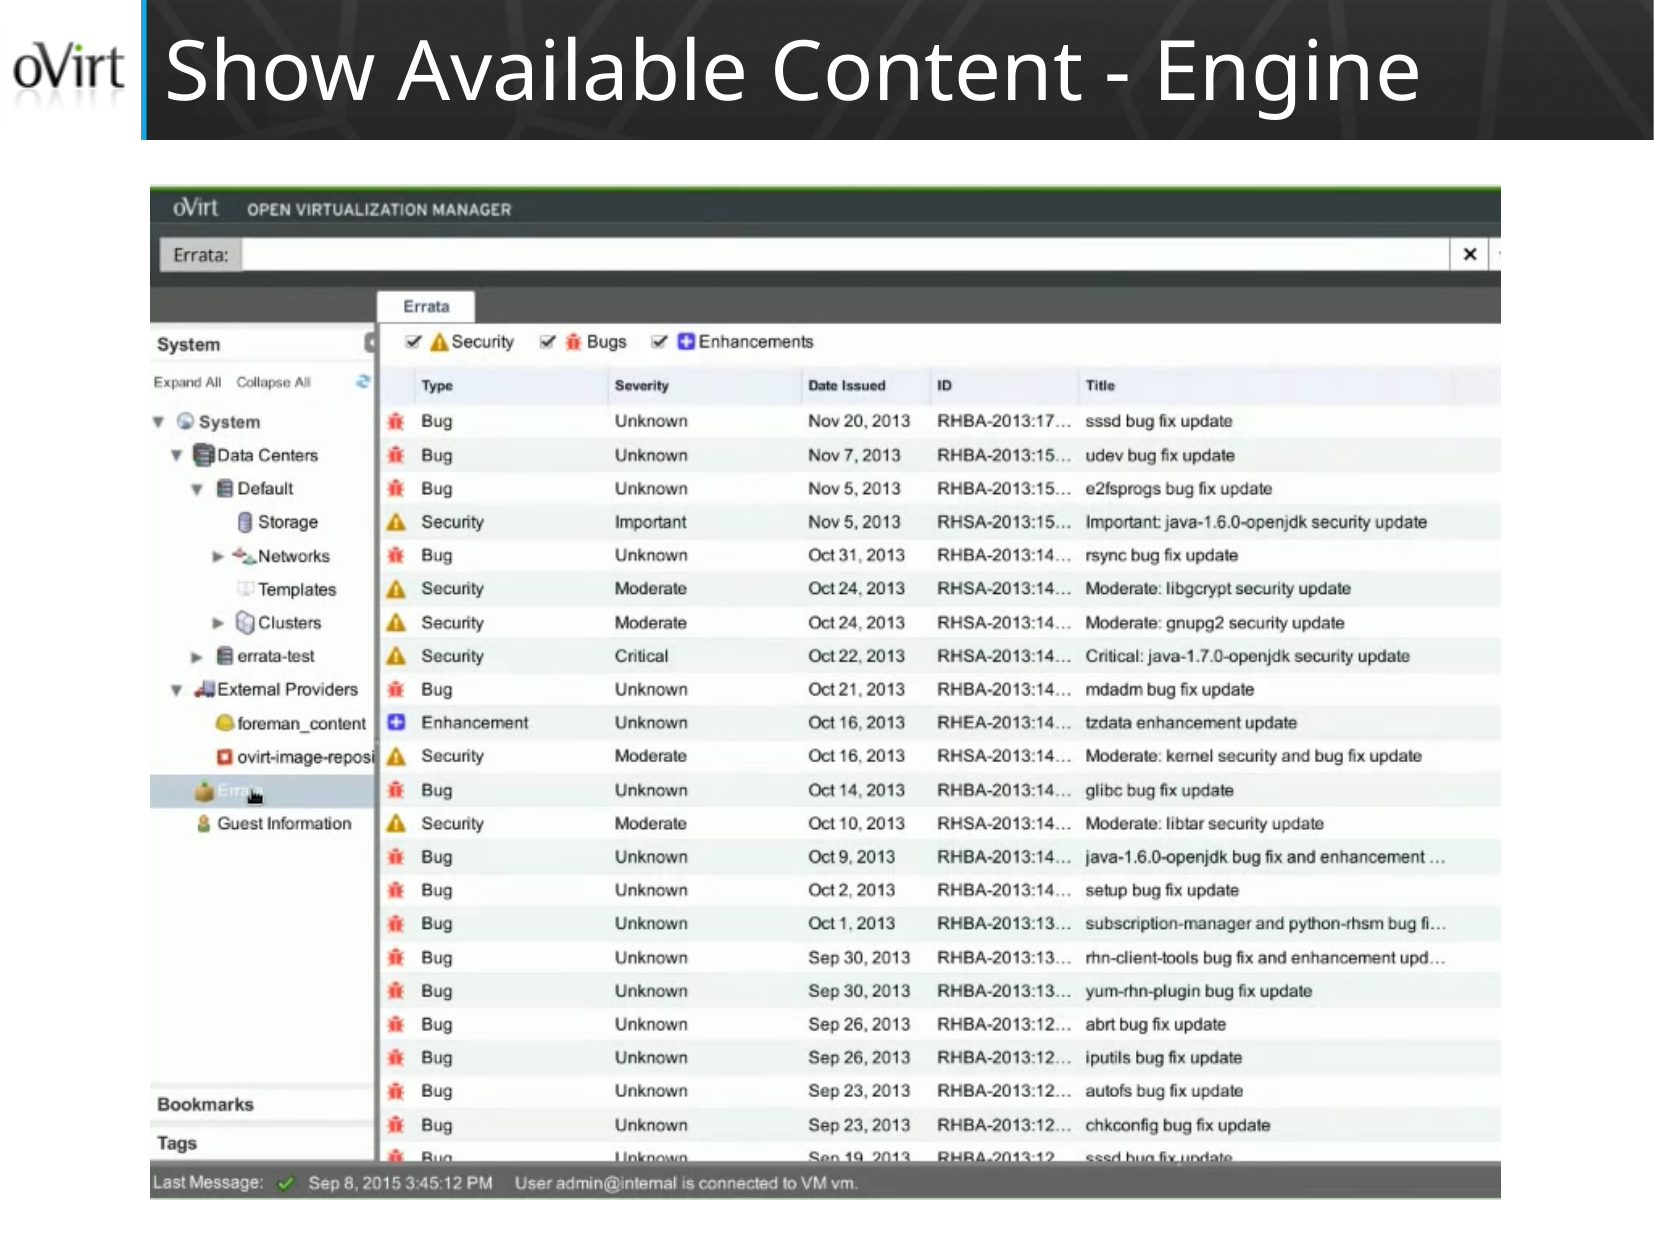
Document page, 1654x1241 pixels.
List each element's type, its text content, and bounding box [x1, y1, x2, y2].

picture [0, 0, 1654, 140]
picture [150, 184, 1501, 1201]
title Show Available Content - Engine [164, 18, 1653, 119]
